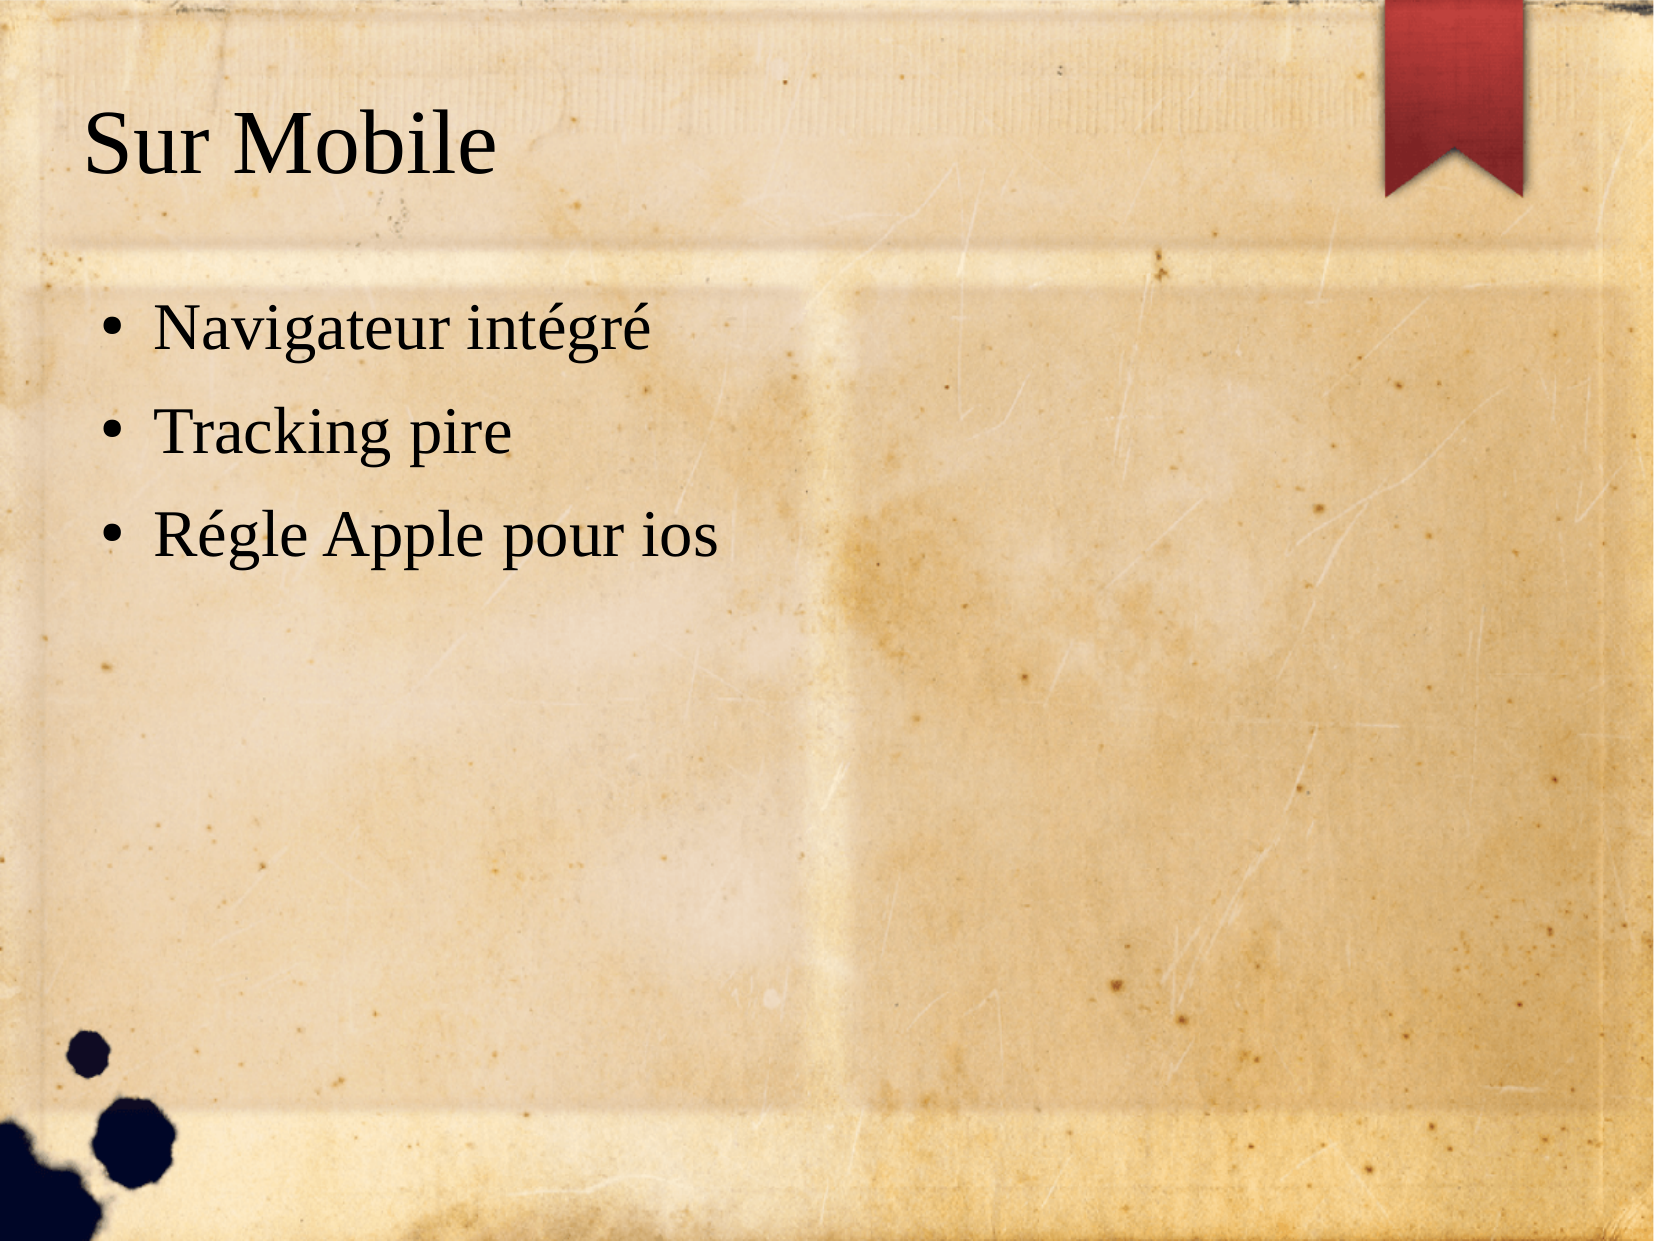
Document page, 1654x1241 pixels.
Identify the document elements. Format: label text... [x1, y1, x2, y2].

title Sur Mobile [82, 49, 1347, 237]
list Navigateur intégré Tracking pire Régle Apple pour ios [82, 290, 793, 1010]
picture [0, 0, 1654, 1241]
